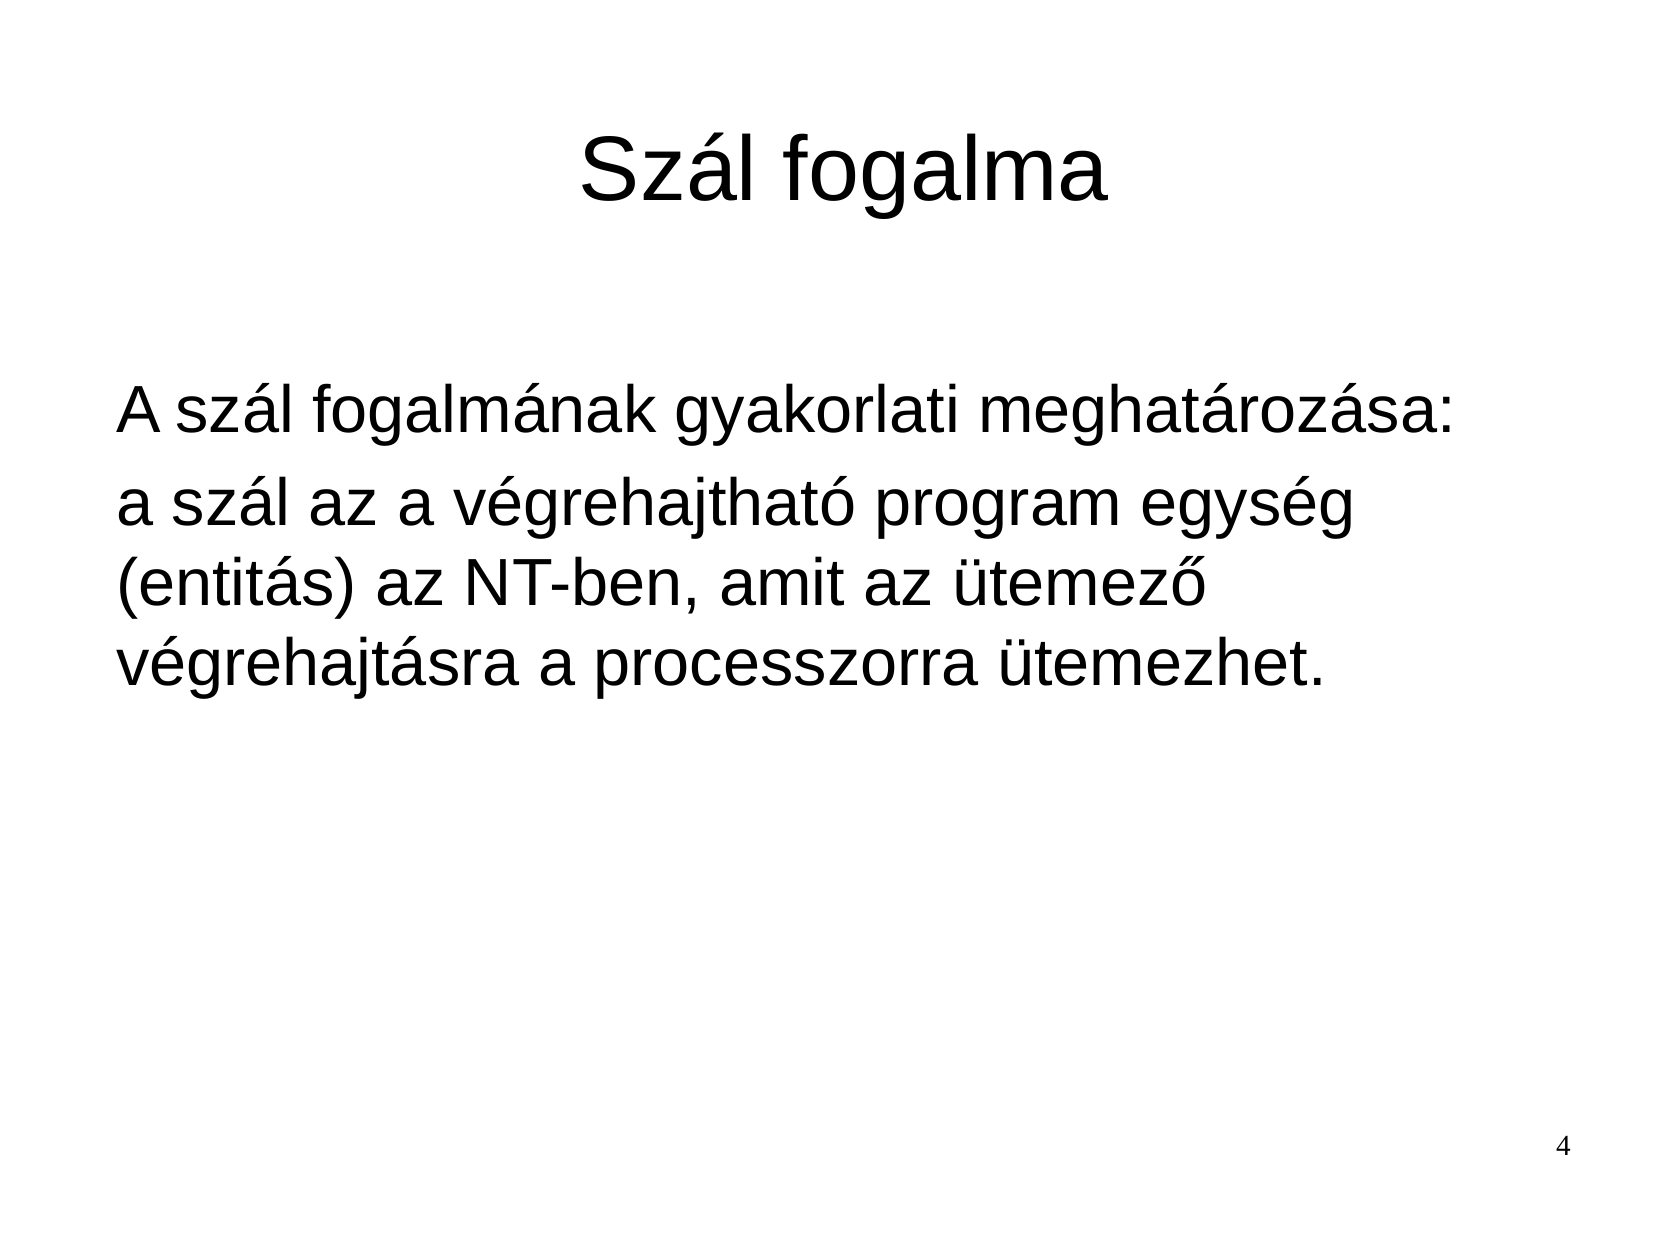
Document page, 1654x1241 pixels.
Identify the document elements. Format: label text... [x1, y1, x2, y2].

list A szál fogalmának gyakorlati meghatározása: a szál az a végrehajtható program egység (entitás) az NT-ben, amit az ütemező végrehajtásra a processzorra ütemezhet. [45, 358, 1595, 1103]
title Szál fogalma [123, 60, 1530, 267]
